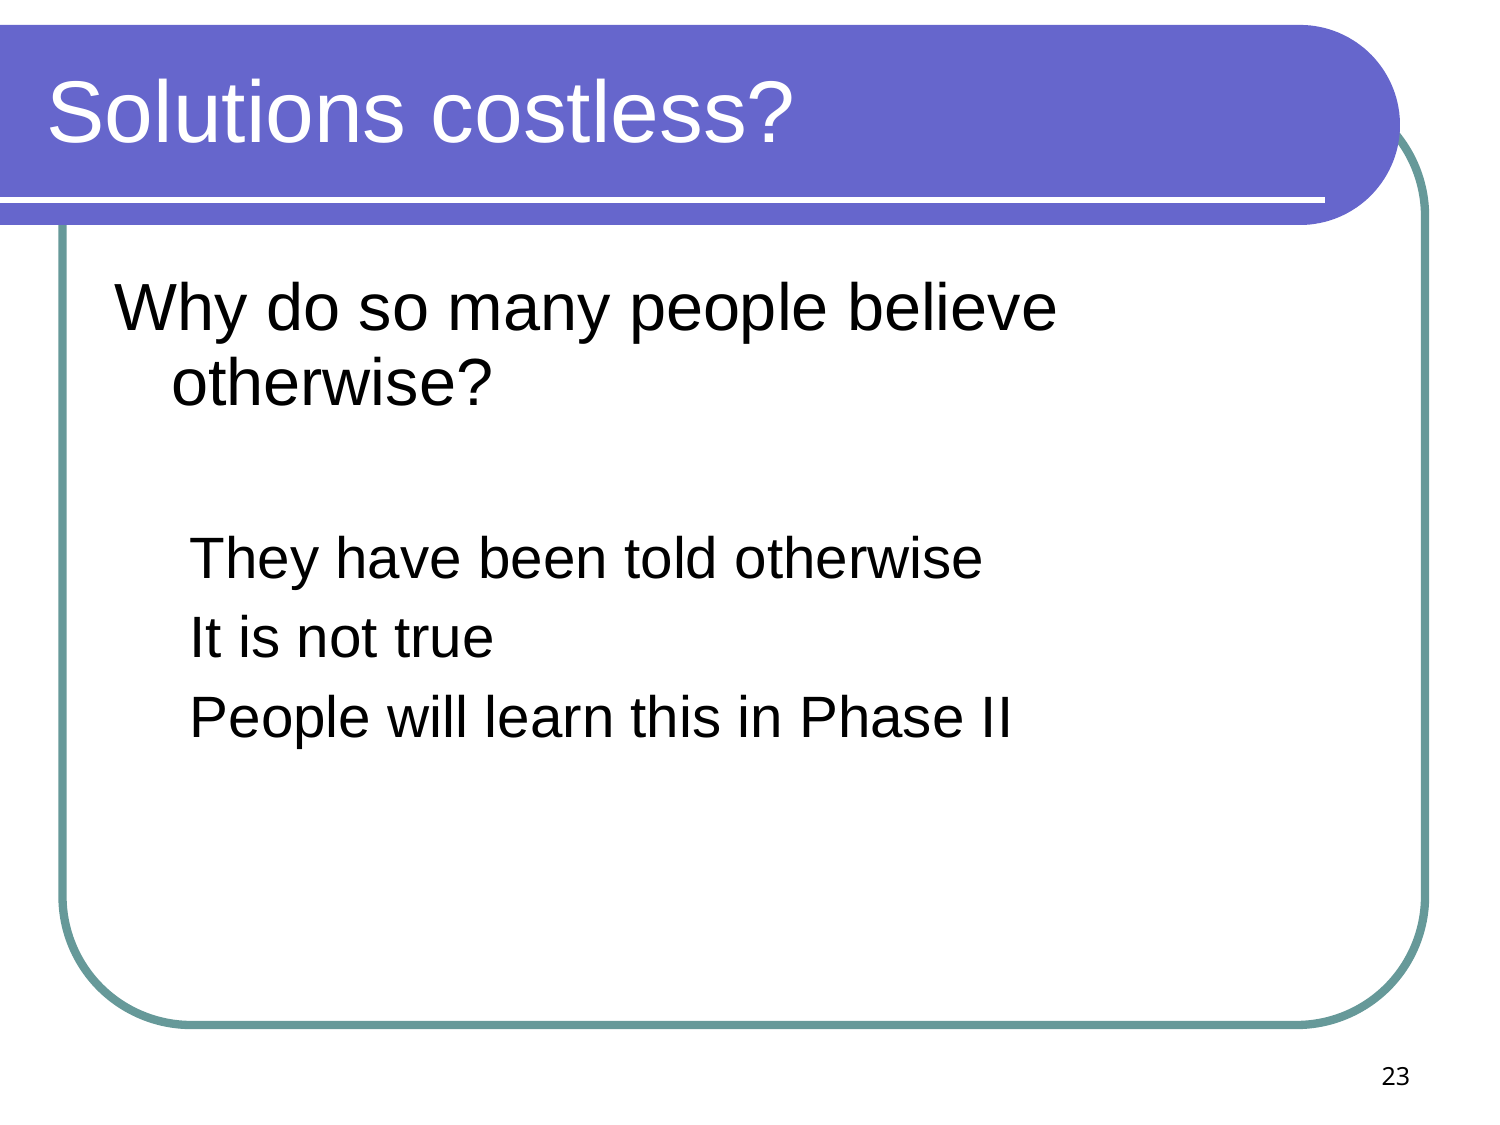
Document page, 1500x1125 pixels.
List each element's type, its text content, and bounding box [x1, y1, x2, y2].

title Solutions costless? [31, 37, 1347, 188]
list Why do so many people believe otherwise? They have been told otherwise It is not true People will learn this in Phase II [99, 262, 1401, 988]
